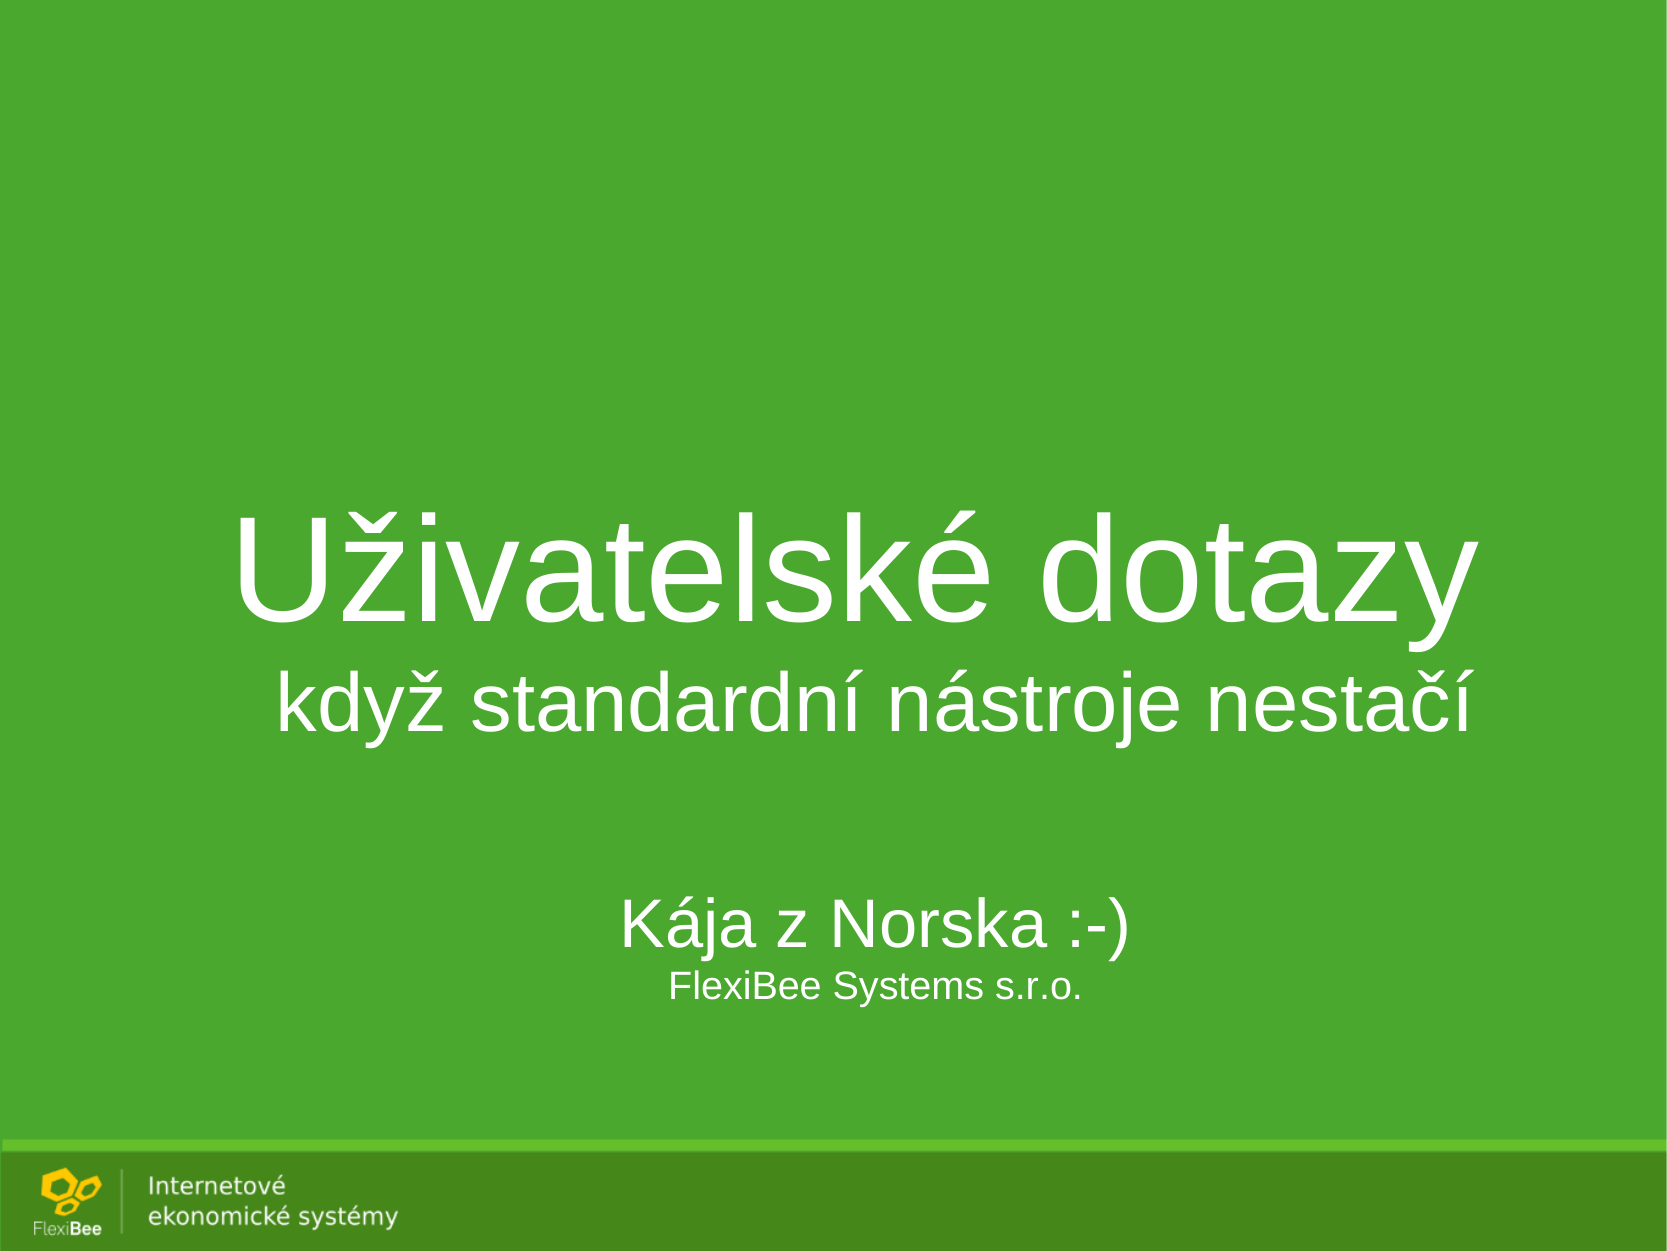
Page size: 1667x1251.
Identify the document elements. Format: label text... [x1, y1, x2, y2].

list Kája z Norska :-) FlexiBee Systems s.r.o. [202, 885, 1550, 1251]
picture [0, 0, 1667, 1251]
title Uživatelské dotazy když standardní nástroje nestačí [202, 17, 1550, 751]
